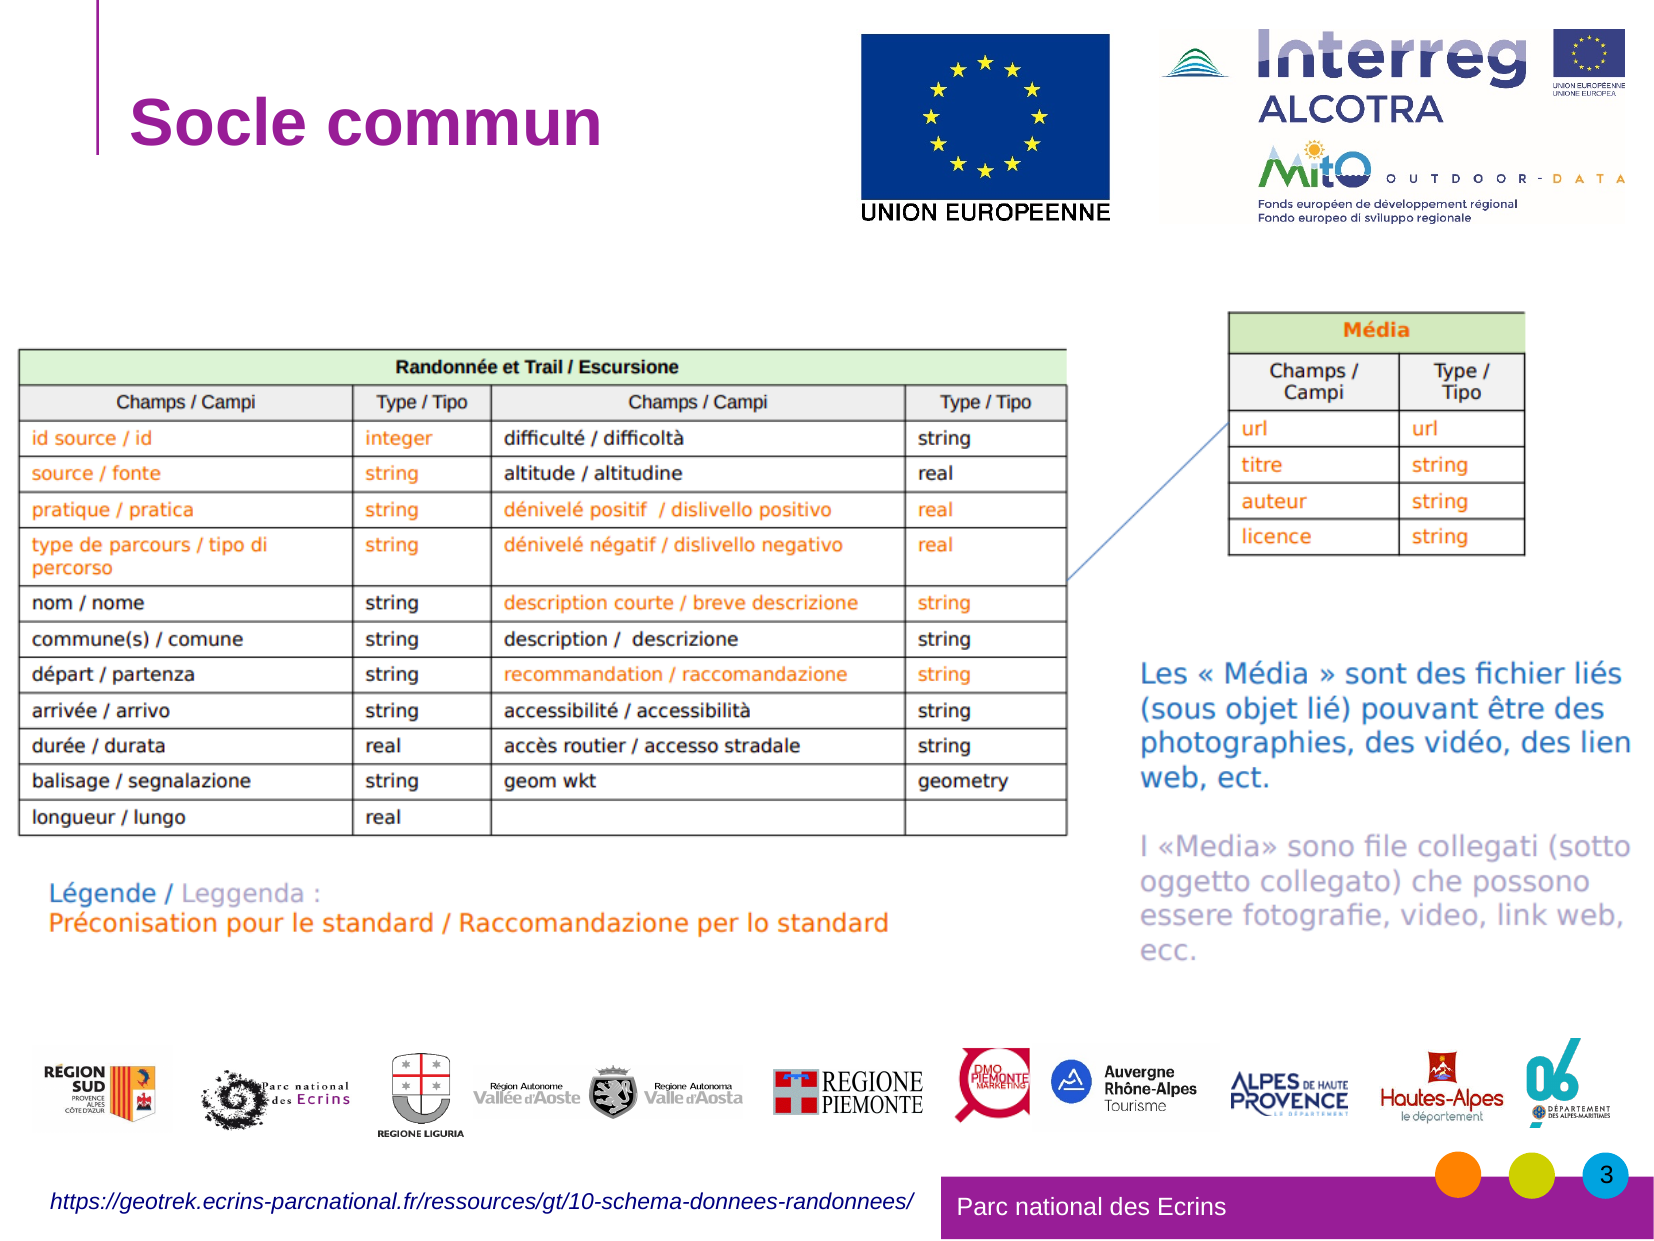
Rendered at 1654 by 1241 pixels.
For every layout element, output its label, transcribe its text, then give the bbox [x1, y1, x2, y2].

picture [191, 1065, 356, 1132]
picture [1159, 29, 1625, 225]
picture [0, 275, 1654, 971]
title Socle commun [129, 11, 1619, 160]
picture [773, 1069, 924, 1116]
picture [1511, 1038, 1625, 1128]
picture [473, 1065, 743, 1119]
picture [1231, 1071, 1348, 1116]
picture [32, 1045, 173, 1133]
picture [1379, 1049, 1505, 1125]
picture [937, 1038, 1220, 1132]
text_box https://geotrek.ecrins-parcnational.fr/ressources/gt/10-schema-donnees-randonnees/ [35, 1181, 936, 1222]
picture [378, 1053, 464, 1137]
picture [856, 29, 1114, 224]
